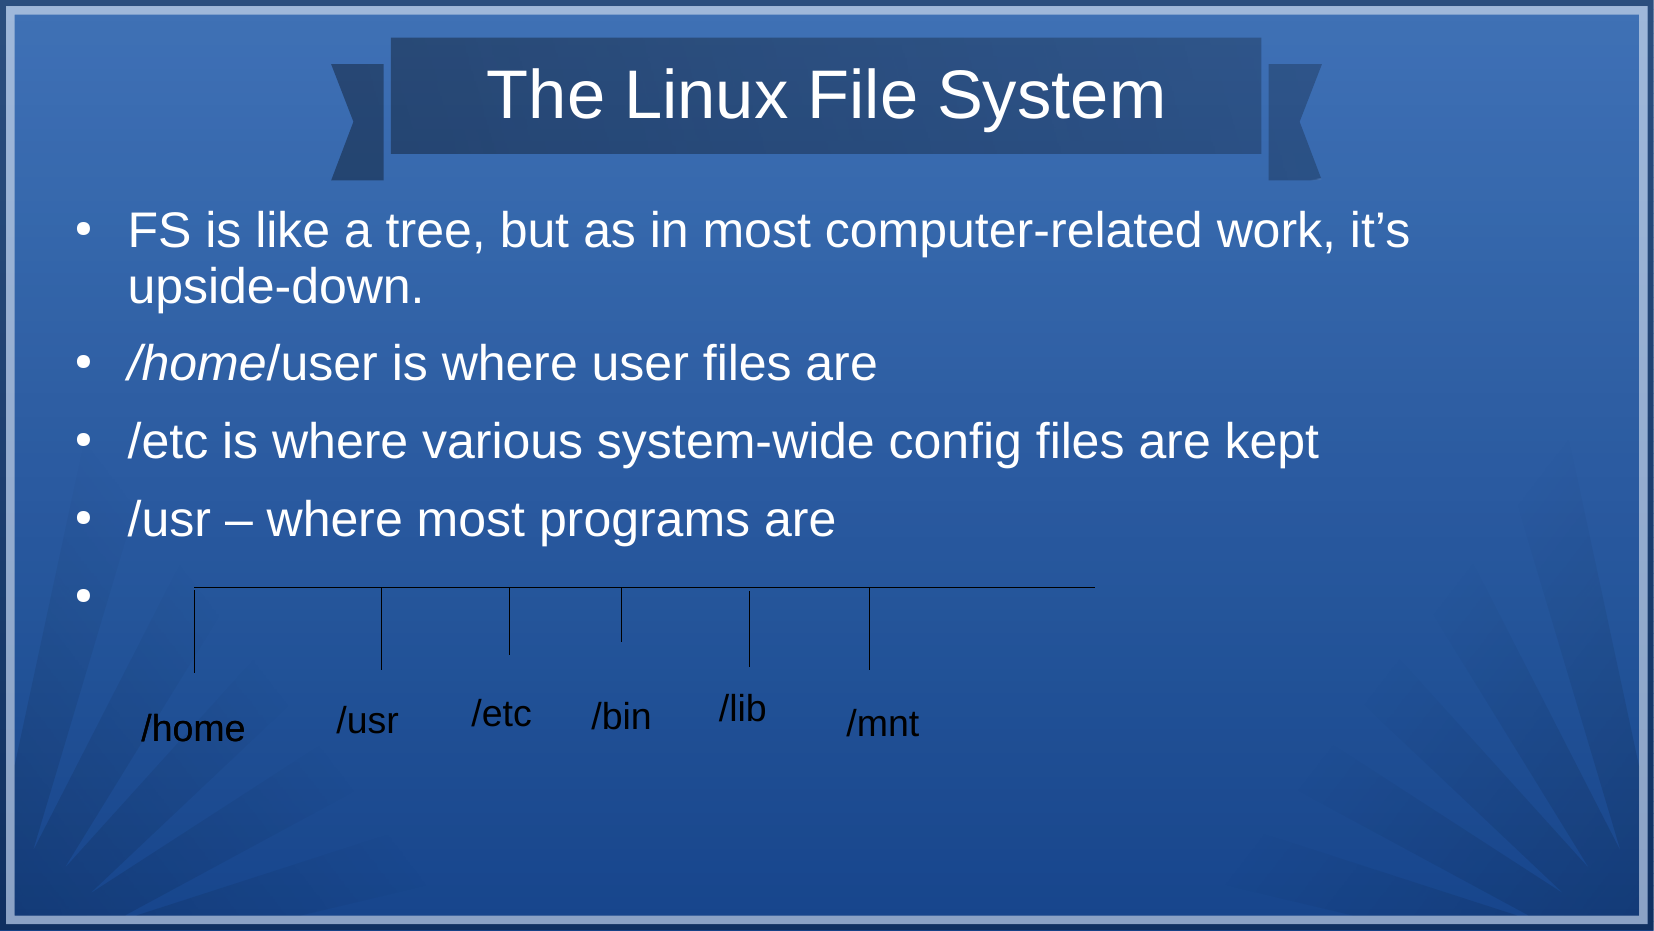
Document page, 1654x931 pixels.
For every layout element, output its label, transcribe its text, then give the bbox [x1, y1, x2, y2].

text_box /home [126, 699, 270, 757]
text_box /bin [576, 687, 720, 745]
title The Linux File System [389, 35, 1264, 154]
text_box /lib [704, 680, 847, 738]
list FS is like a tree, but as in most computer-related work, it’s upside-down. /home/user is where user files are /etc is where various system-wide config files are kept /usr – where most programs are [56, 202, 1546, 826]
text_box /mnt [831, 695, 975, 753]
text_box /etc [456, 684, 600, 742]
text_box /usr [321, 692, 465, 753]
